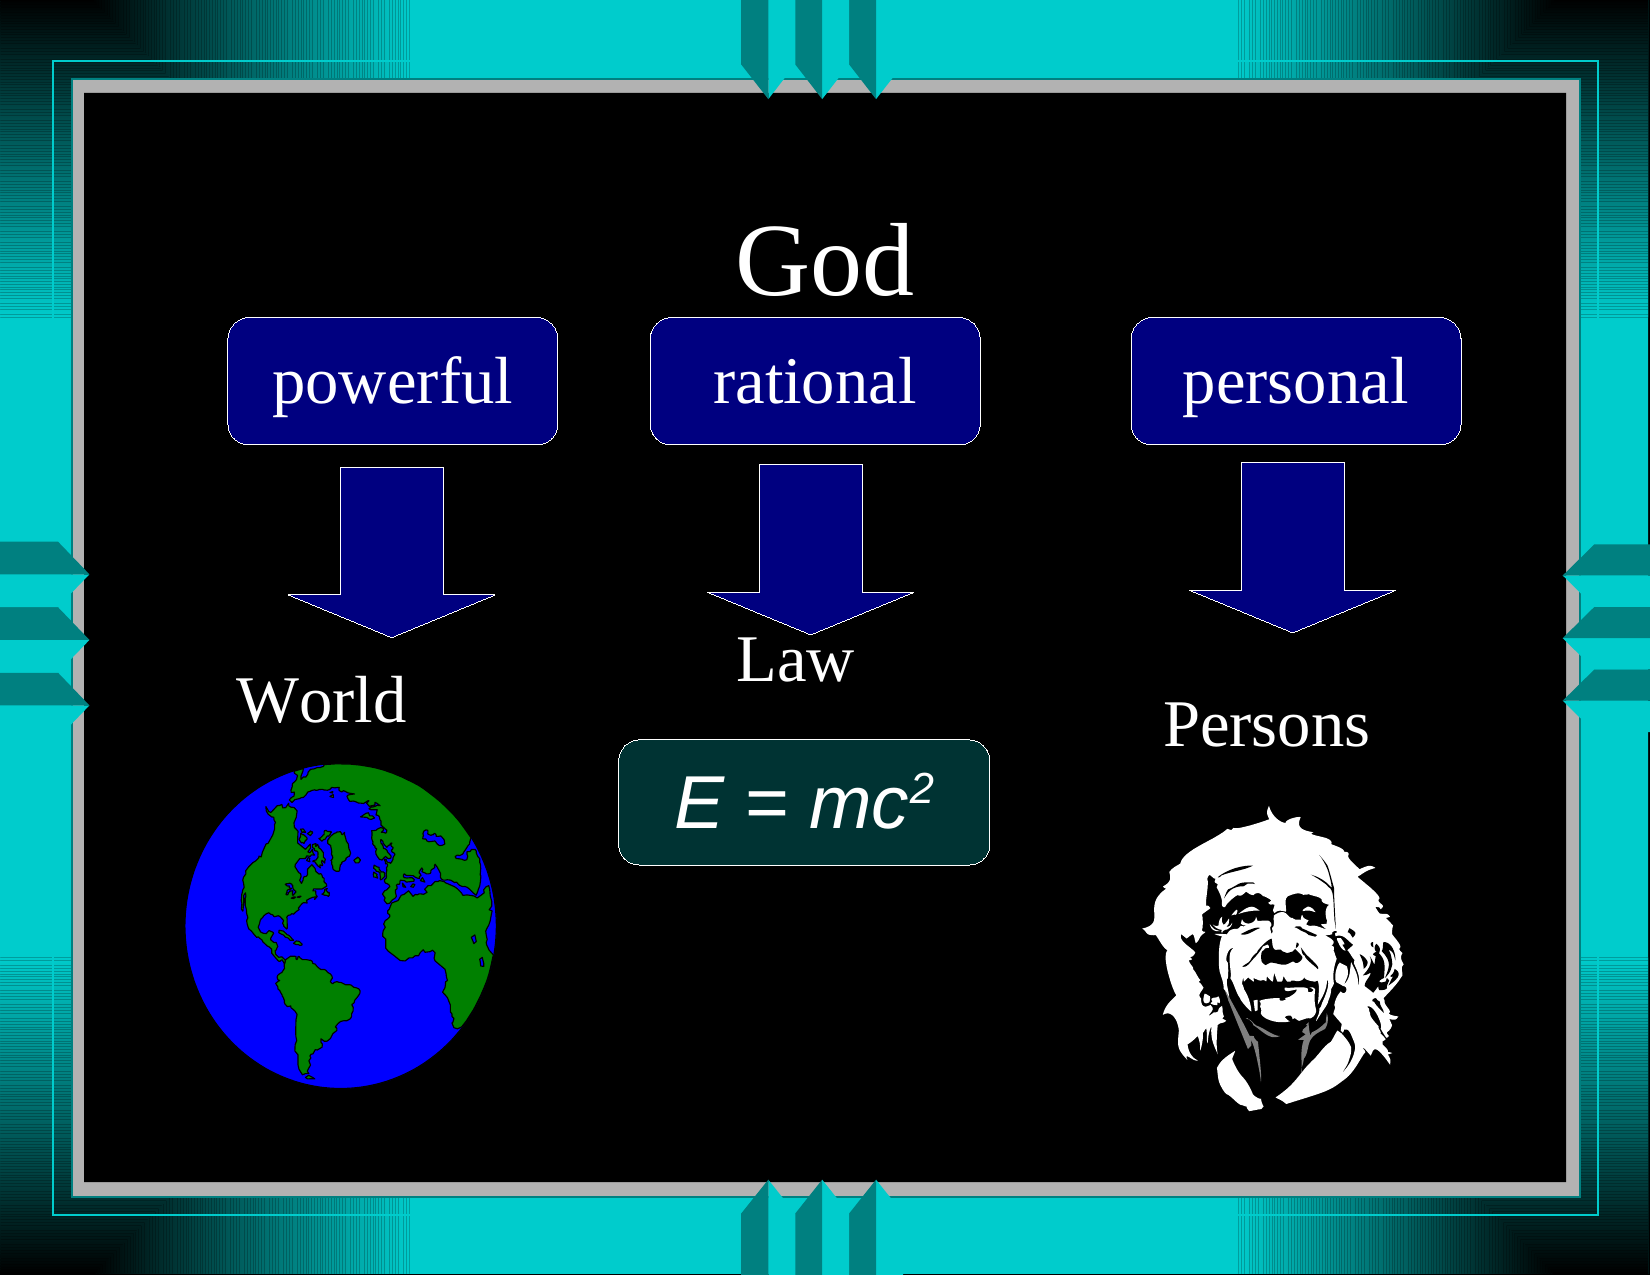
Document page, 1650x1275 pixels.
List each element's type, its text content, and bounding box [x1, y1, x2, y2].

text_box [288, 467, 495, 638]
text_box [1189, 462, 1396, 633]
chart [1137, 801, 1406, 1121]
text_box [707, 464, 914, 635]
text_box powerful [227, 317, 558, 445]
text_box World [221, 655, 511, 777]
text_box Persons [1148, 679, 1438, 802]
text_box E = mc2 [618, 739, 990, 866]
chart [184, 762, 498, 1090]
title God [123, 113, 1527, 326]
text_box rational [650, 317, 981, 445]
text_box Law [721, 615, 1011, 737]
text_box personal [1131, 317, 1462, 445]
